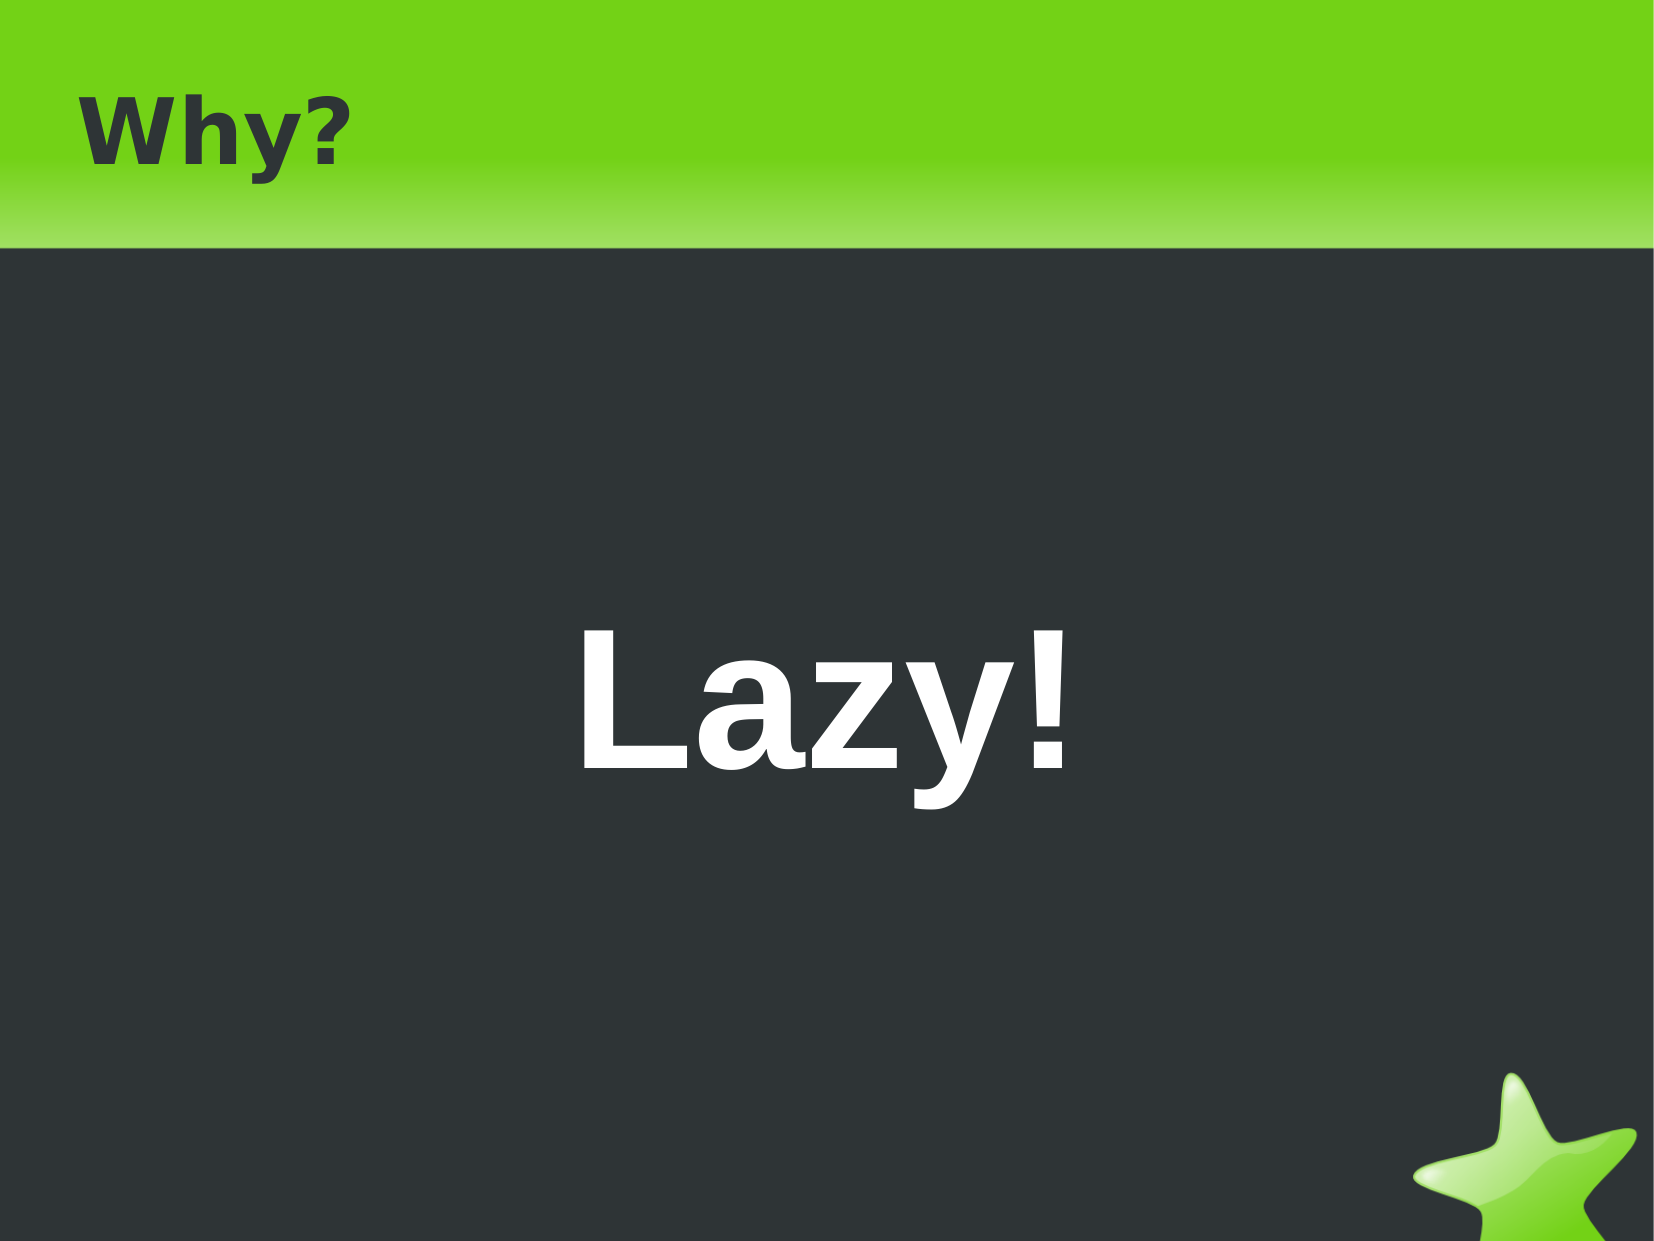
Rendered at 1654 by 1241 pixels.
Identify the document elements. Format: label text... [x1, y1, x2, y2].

subtitle Lazy! [82, 297, 1571, 1102]
title Why? [76, 29, 1565, 237]
picture [0, 0, 1654, 1241]
